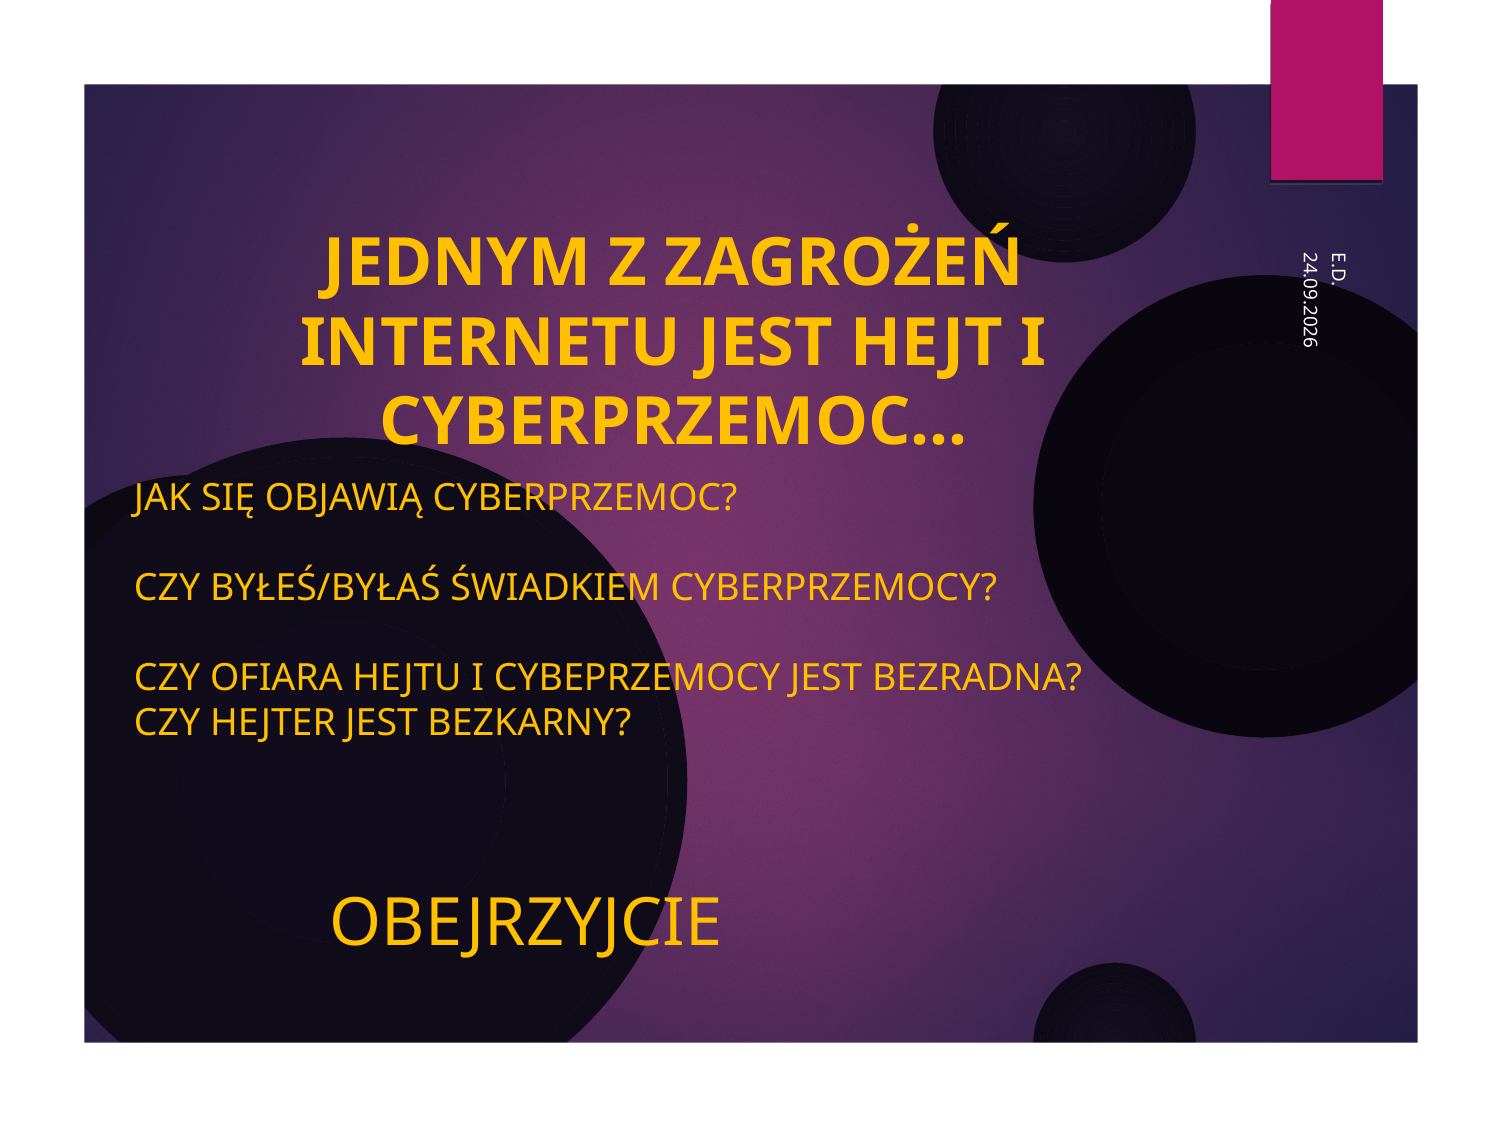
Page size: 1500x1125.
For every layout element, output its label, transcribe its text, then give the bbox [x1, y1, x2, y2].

text_box JAK SIĘ OBJAWIĄ CYBERPRZEMOC? CZY BYŁEŚ/BYŁAŚ ŚWIADKIEM CYBERPRZEMOCY? CZY OFIARA HEJTU I CYBEPRZEMOCY JEST BEZRADNA? CZY HEJTER JEST BEZKARNY? [118, 465, 1128, 799]
text_box 2021/2/4 [1292, 237, 1320, 401]
title JEDNYM Z ZAGROŻEŃ INTERNETU JEST HEJT I CYBERPRZEMOC… [188, 171, 1160, 466]
text_box E.D. [1320, 237, 1359, 871]
text_box OBEJRZYJCIE [314, 870, 1160, 967]
